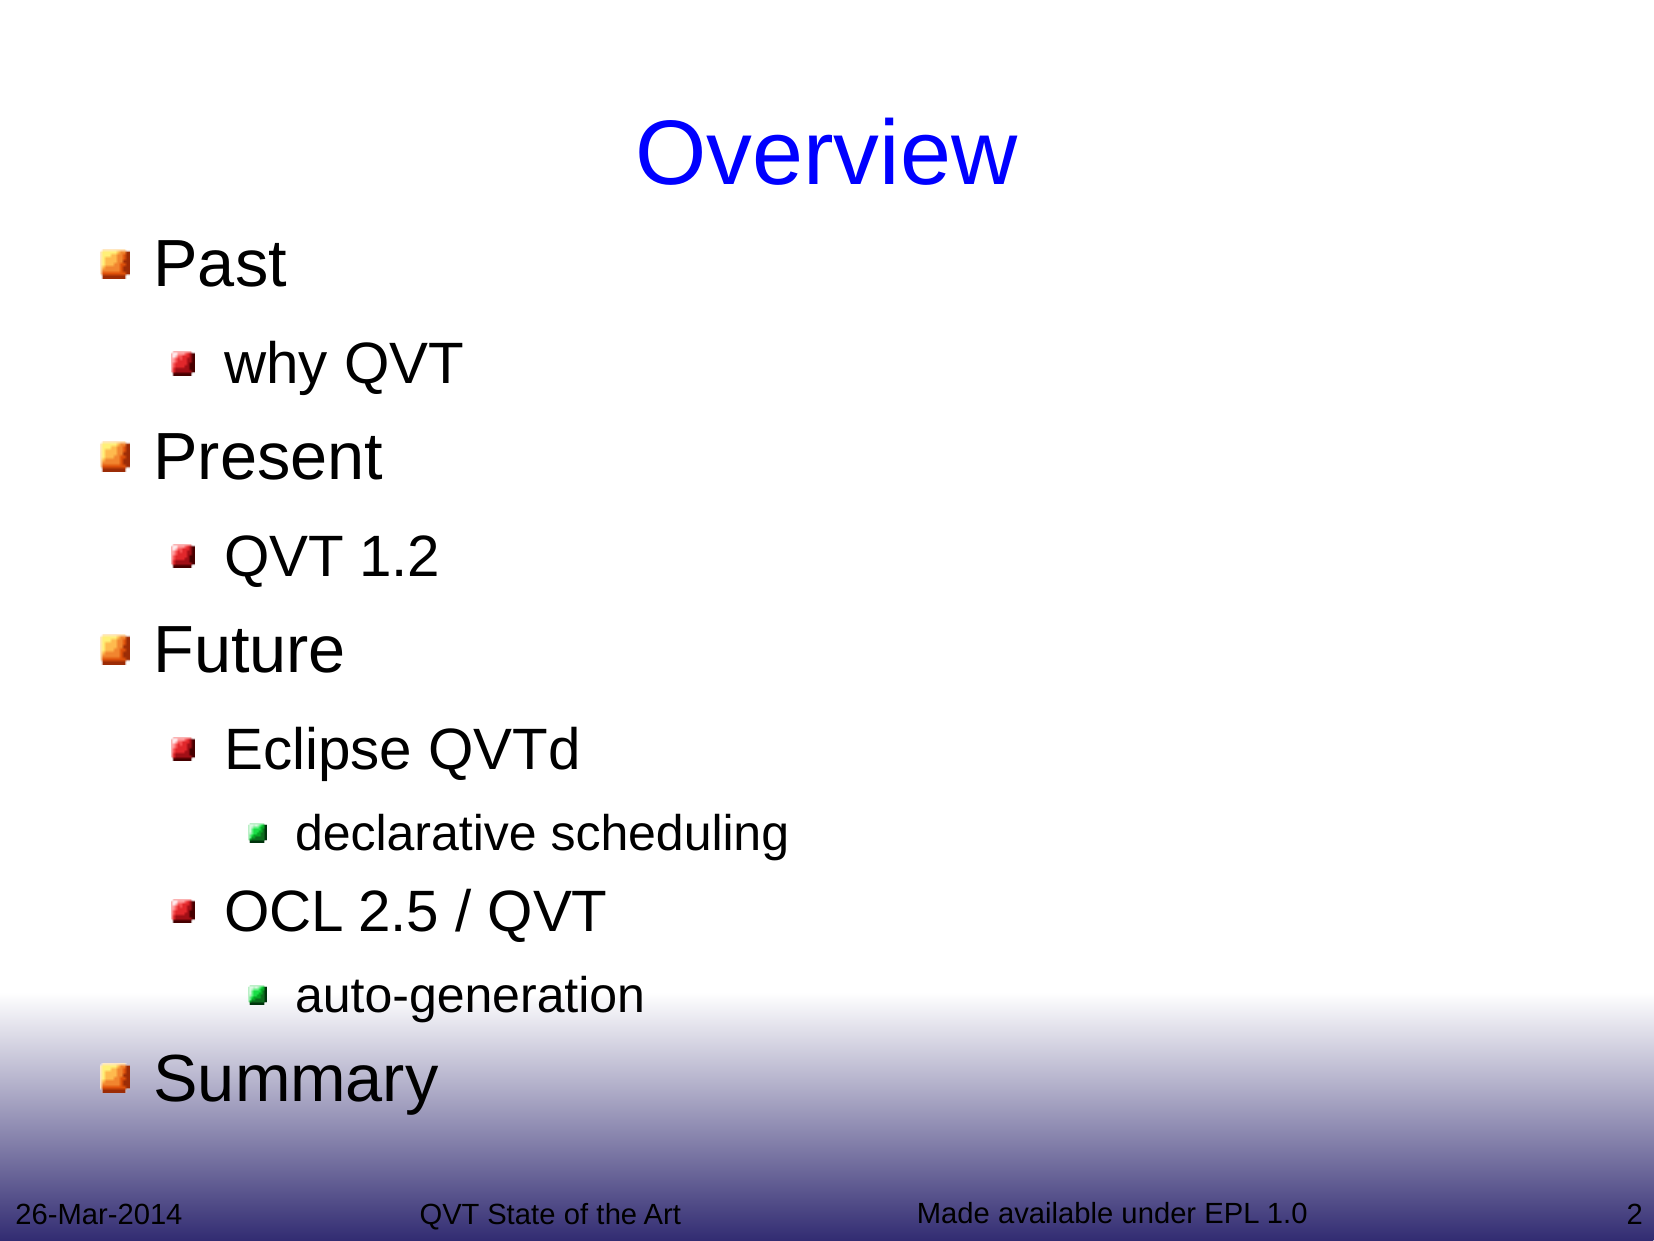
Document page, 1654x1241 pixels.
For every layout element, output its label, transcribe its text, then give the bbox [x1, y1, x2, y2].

title Overview [82, 49, 1571, 226]
list Past why QVT Present QVT 1.2 Future Eclipse QVTd declarative scheduling OCL 2.5 / QVT auto-generation Summary [82, 226, 1571, 1179]
